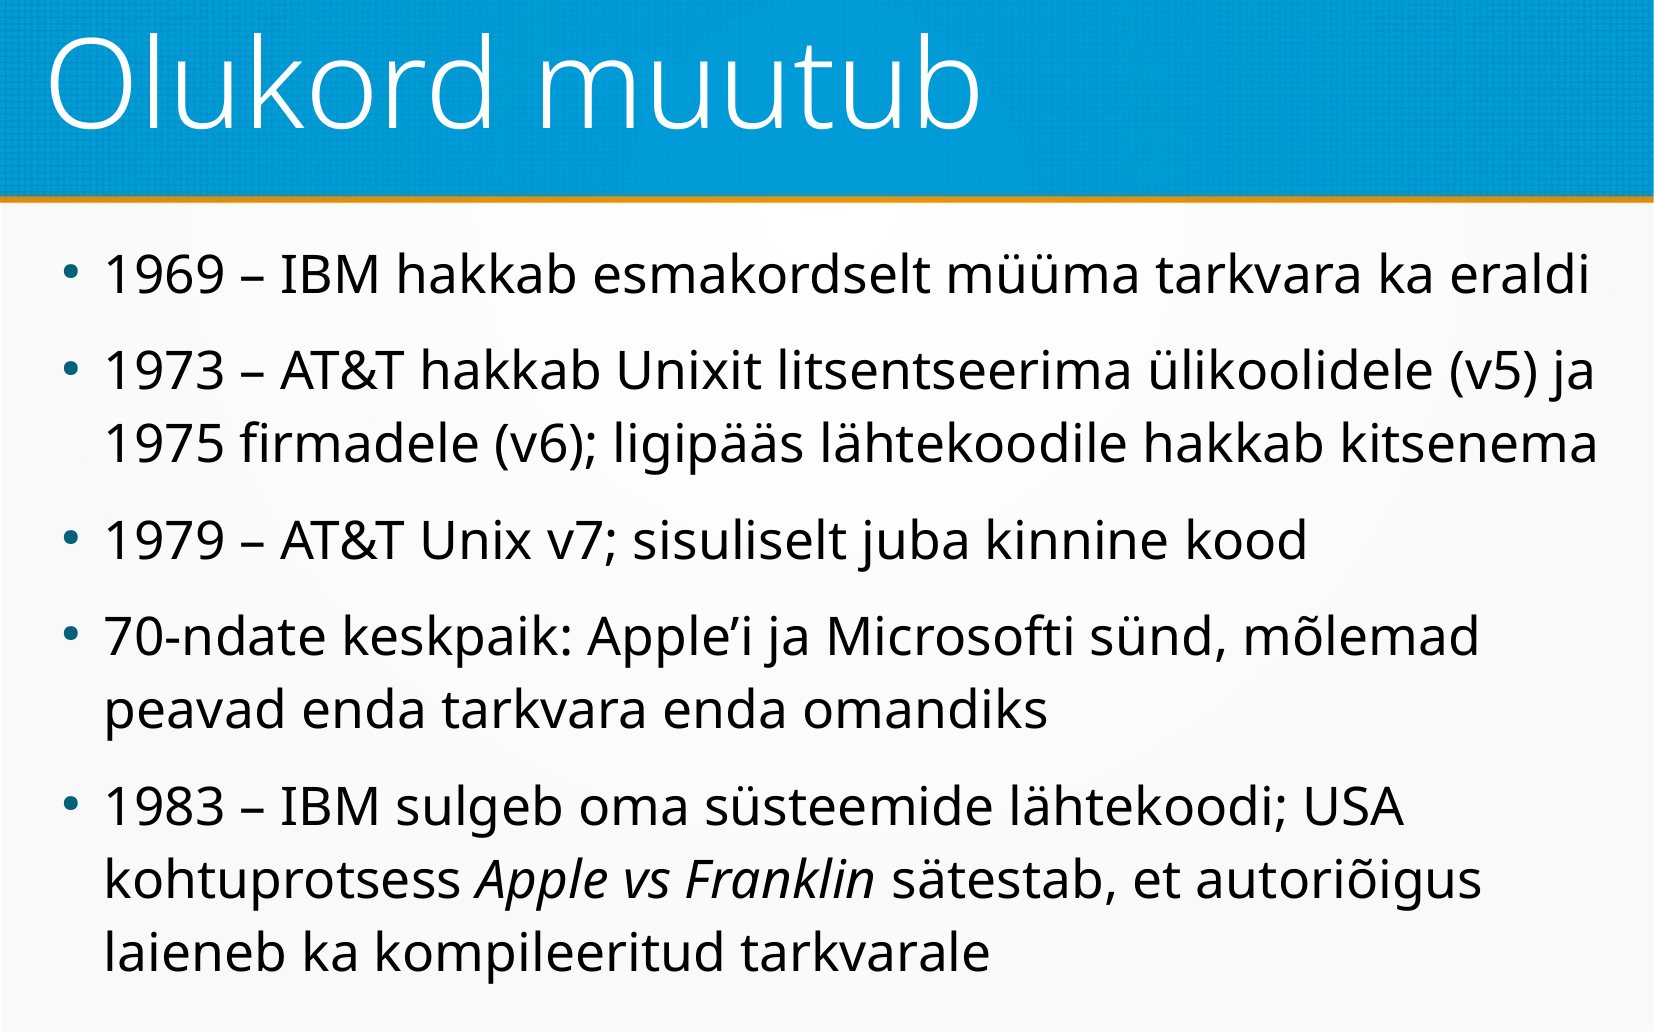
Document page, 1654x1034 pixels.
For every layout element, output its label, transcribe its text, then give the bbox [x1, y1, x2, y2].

picture [0, 195, 1654, 1034]
list 1969 – IBM hakkab esmakordselt müüma tarkvara ka eraldi 1973 – AT&T hakkab Unixit litsentseerima ülikoolidele (v5) ja 1975 firmadele (v6); ligipääs lähtekoodile hakkab kitsenema 1979 – AT&T Unix v7; sisuliselt juba kinnine kood 70-ndate keskpaik: Apple’i ja Microsofti sünd, mõlemad peavad enda tarkvara enda omandiks 1983 – IBM sulgeb oma süsteemide lähtekoodi; USA kohtuprotsess Apple vs Franklin sätestab, et autoriõigus laieneb ka kompileeritud tarkvarale [47, 236, 1607, 1002]
title Olukord muutub [43, 0, 1619, 166]
